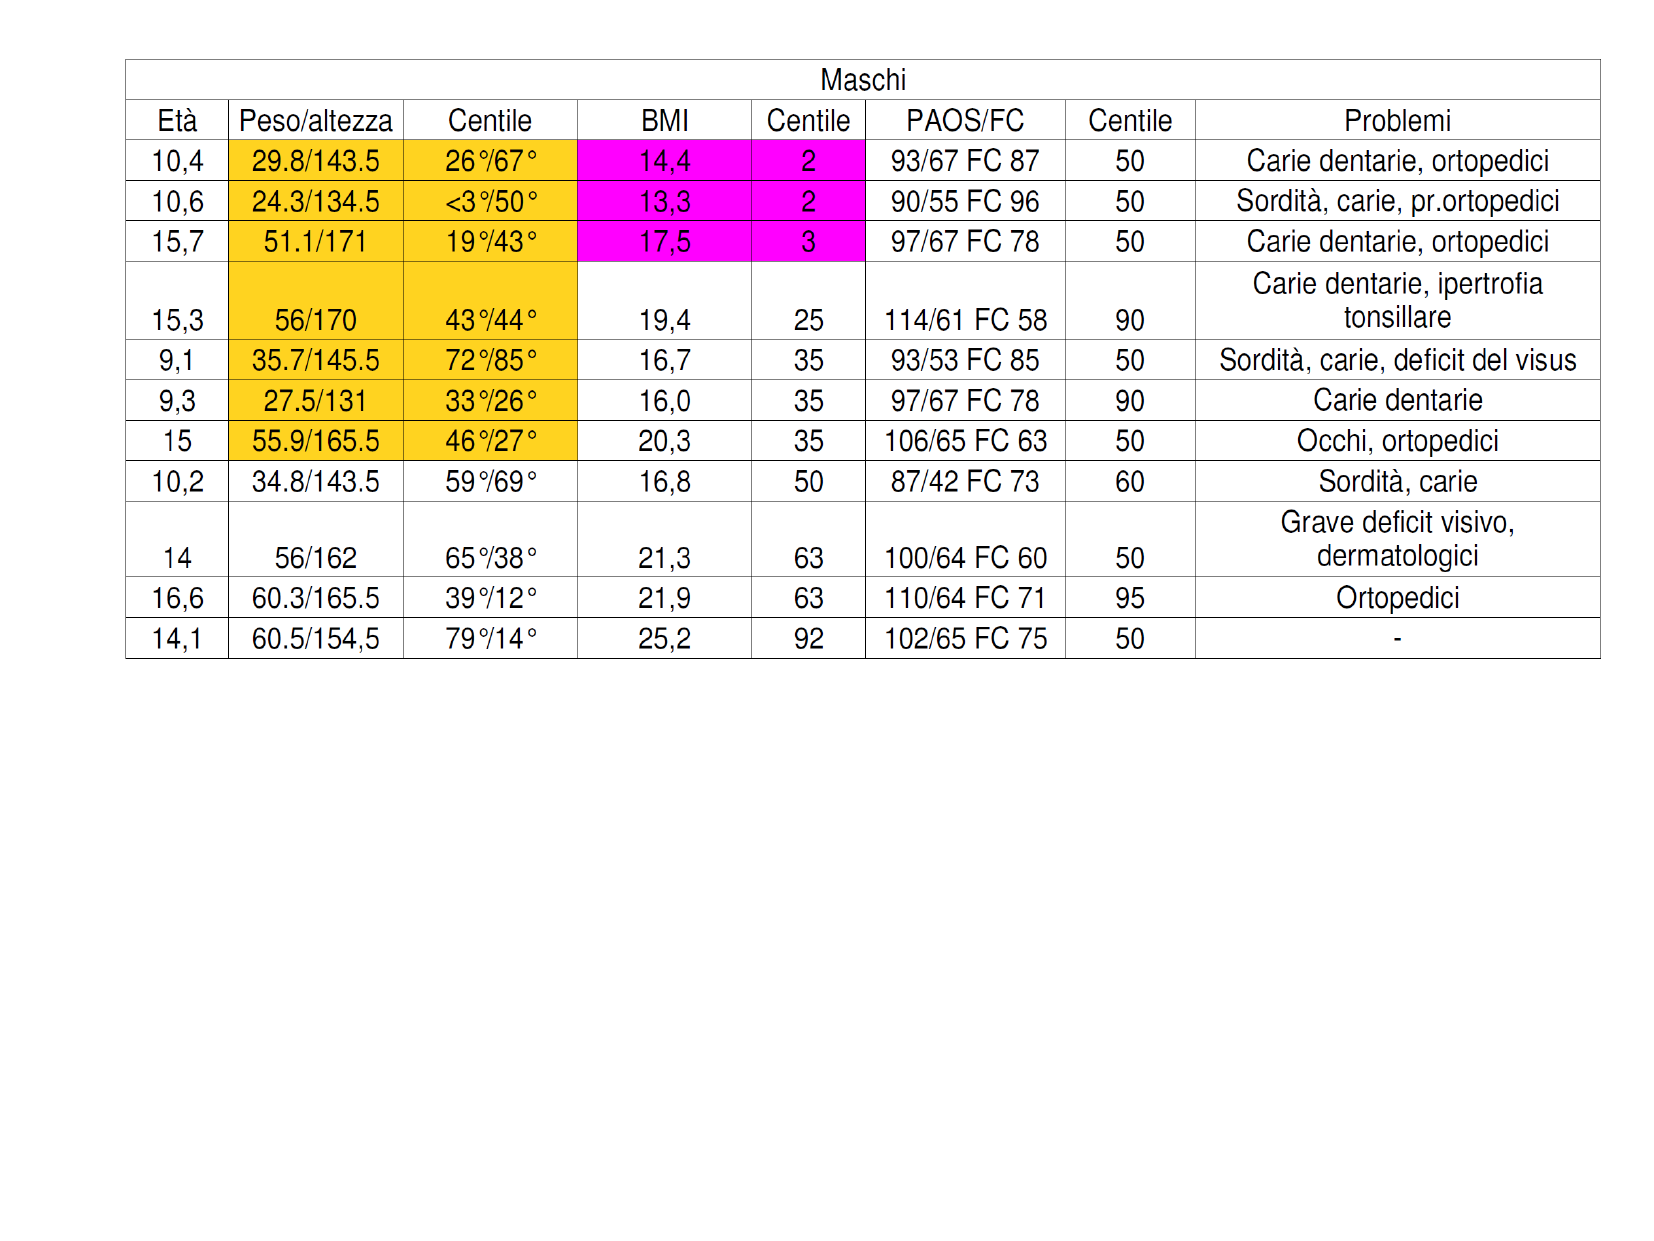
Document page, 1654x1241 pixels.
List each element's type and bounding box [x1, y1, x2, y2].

picture [118, 51, 1606, 662]
